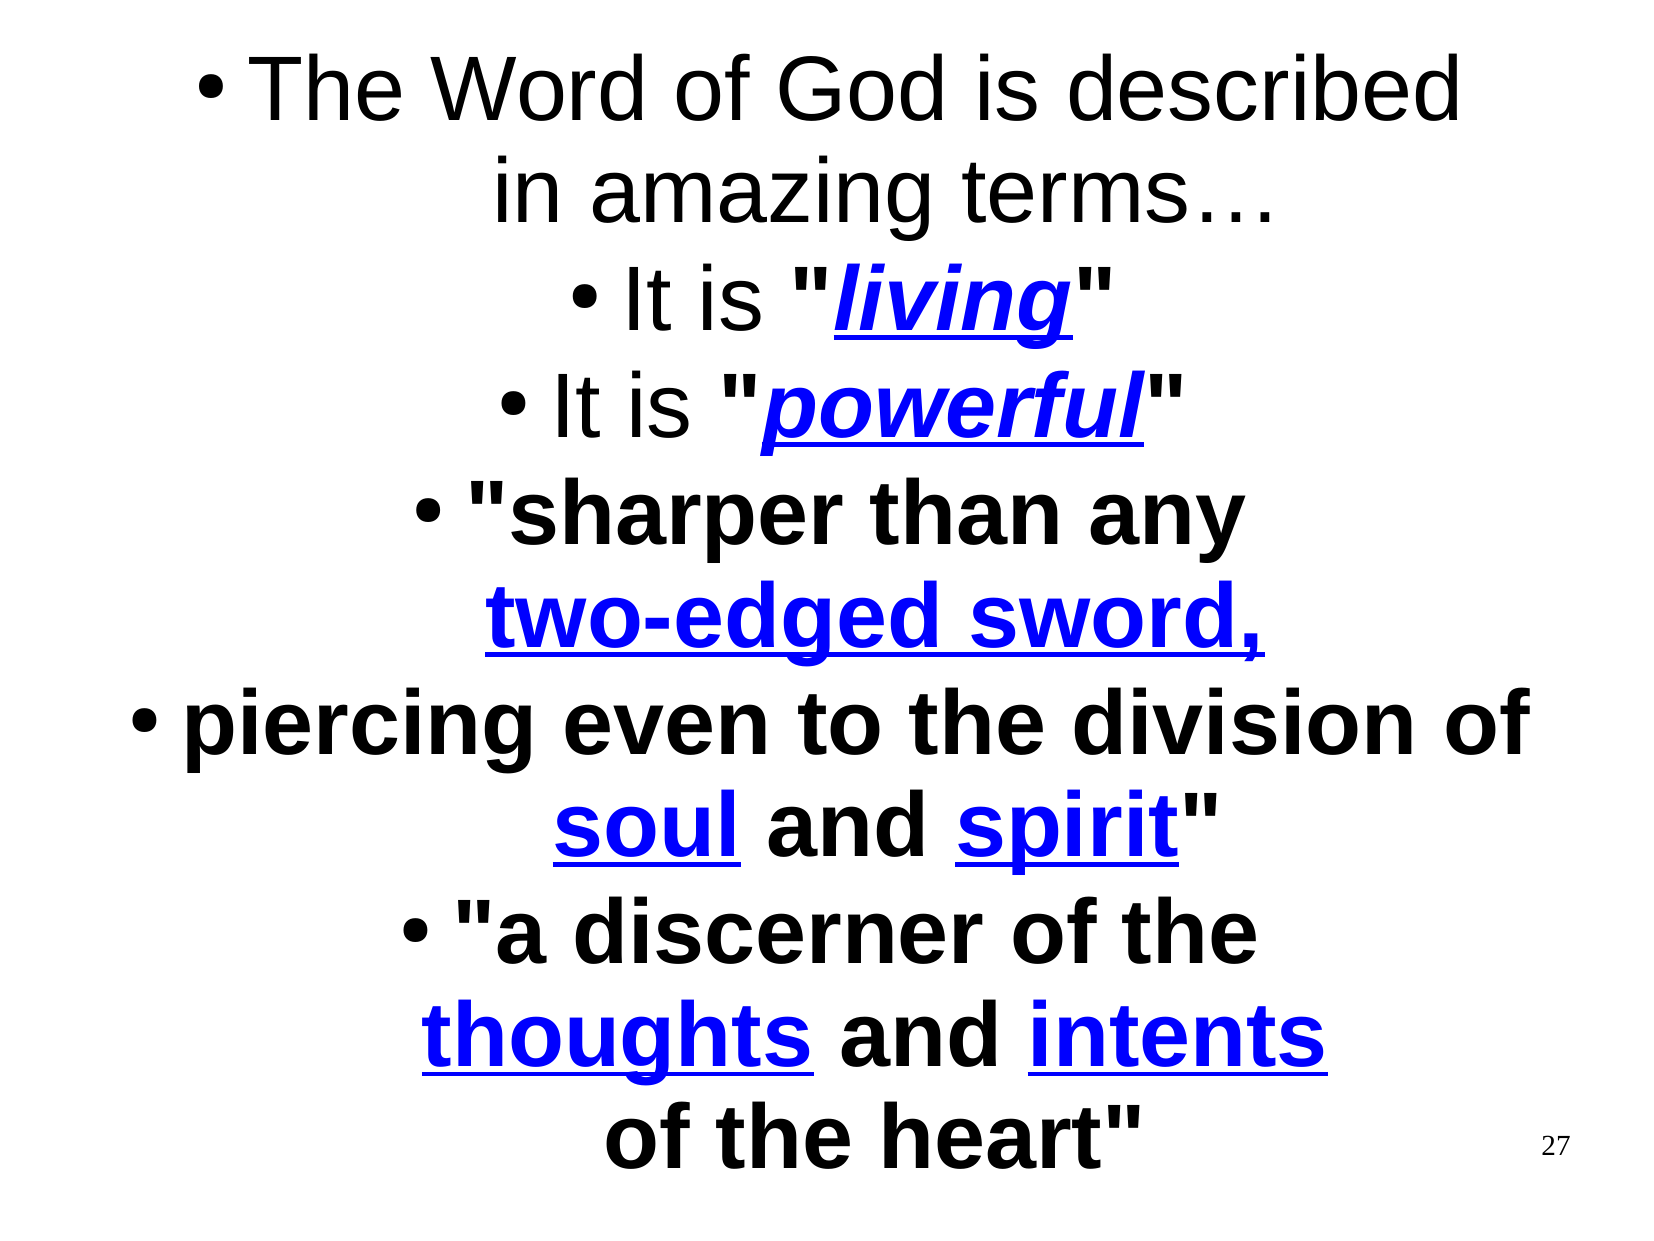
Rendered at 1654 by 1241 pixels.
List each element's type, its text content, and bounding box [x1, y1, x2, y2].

list The Word of God is described in amazing terms… It is "living" It is "powerful" "sharper than any two-edged sword, piercing even to the division of soul and spirit" "a discerner of the thoughts and intents of the heart" [37, 37, 1613, 1238]
